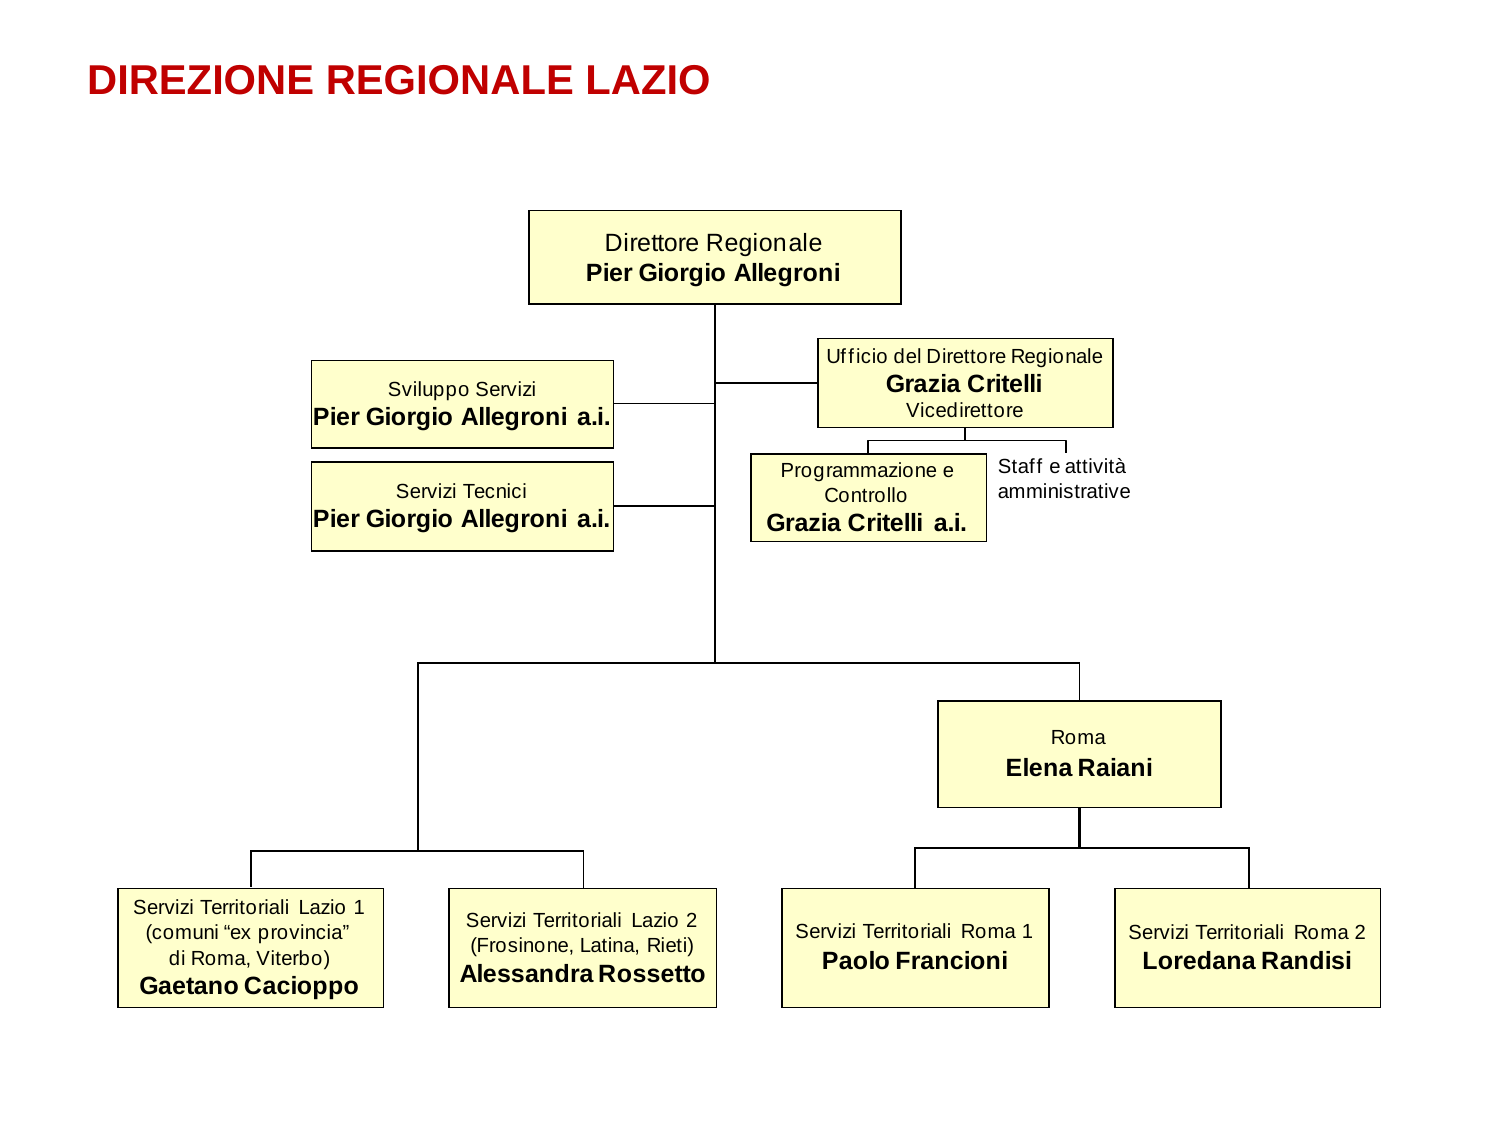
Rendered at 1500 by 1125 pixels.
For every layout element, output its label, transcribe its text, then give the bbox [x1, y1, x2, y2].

picture [115, 208, 1385, 1009]
title DIREZIONE REGIONALE LAZIO [72, 45, 1462, 128]
